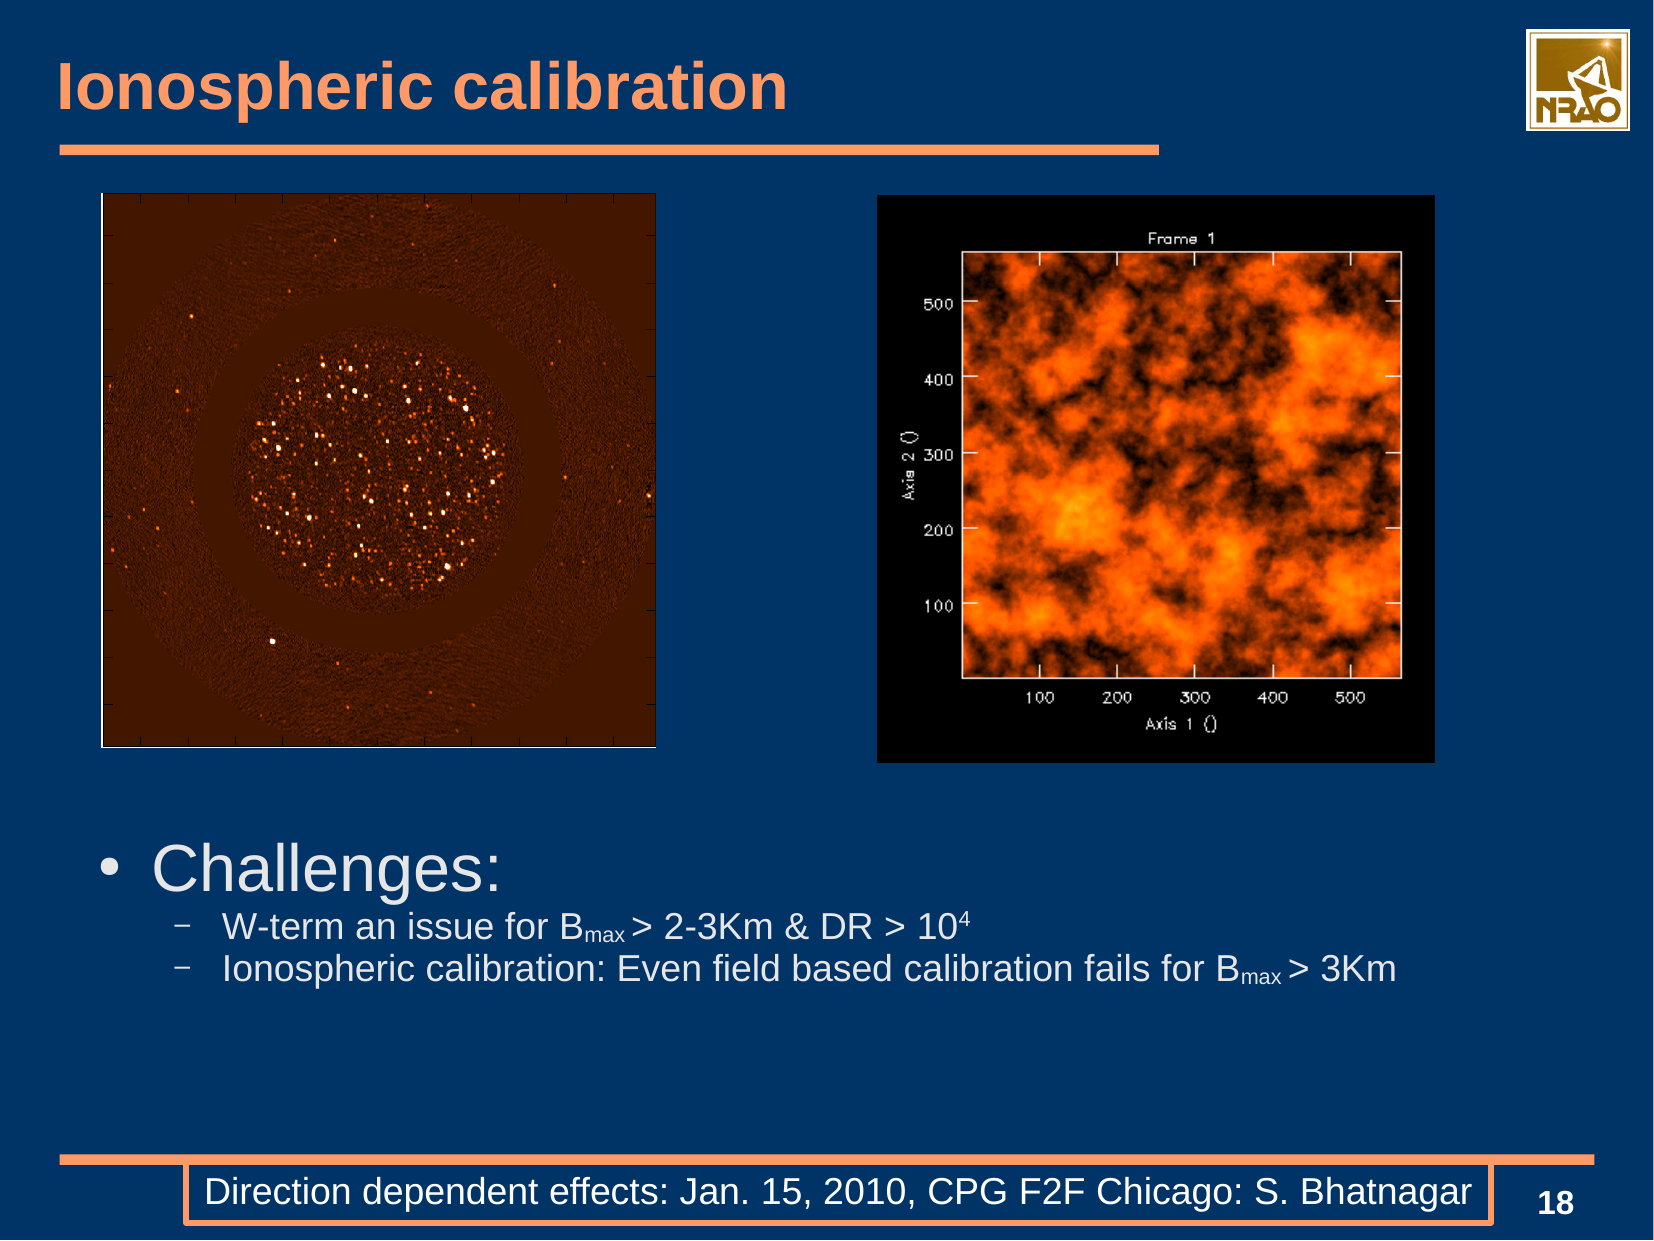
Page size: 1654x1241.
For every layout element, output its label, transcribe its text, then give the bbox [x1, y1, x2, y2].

picture [1526, 29, 1630, 131]
picture [877, 195, 1435, 763]
list Challenges: W-term an issue for Bmax > 2-3Km & DR > 104 Ionospheric calibration: Even field based calibration fails for Bmax > 3Km [80, 777, 1492, 1107]
picture [101, 193, 656, 748]
title Ionospheric calibration [56, 41, 1489, 131]
